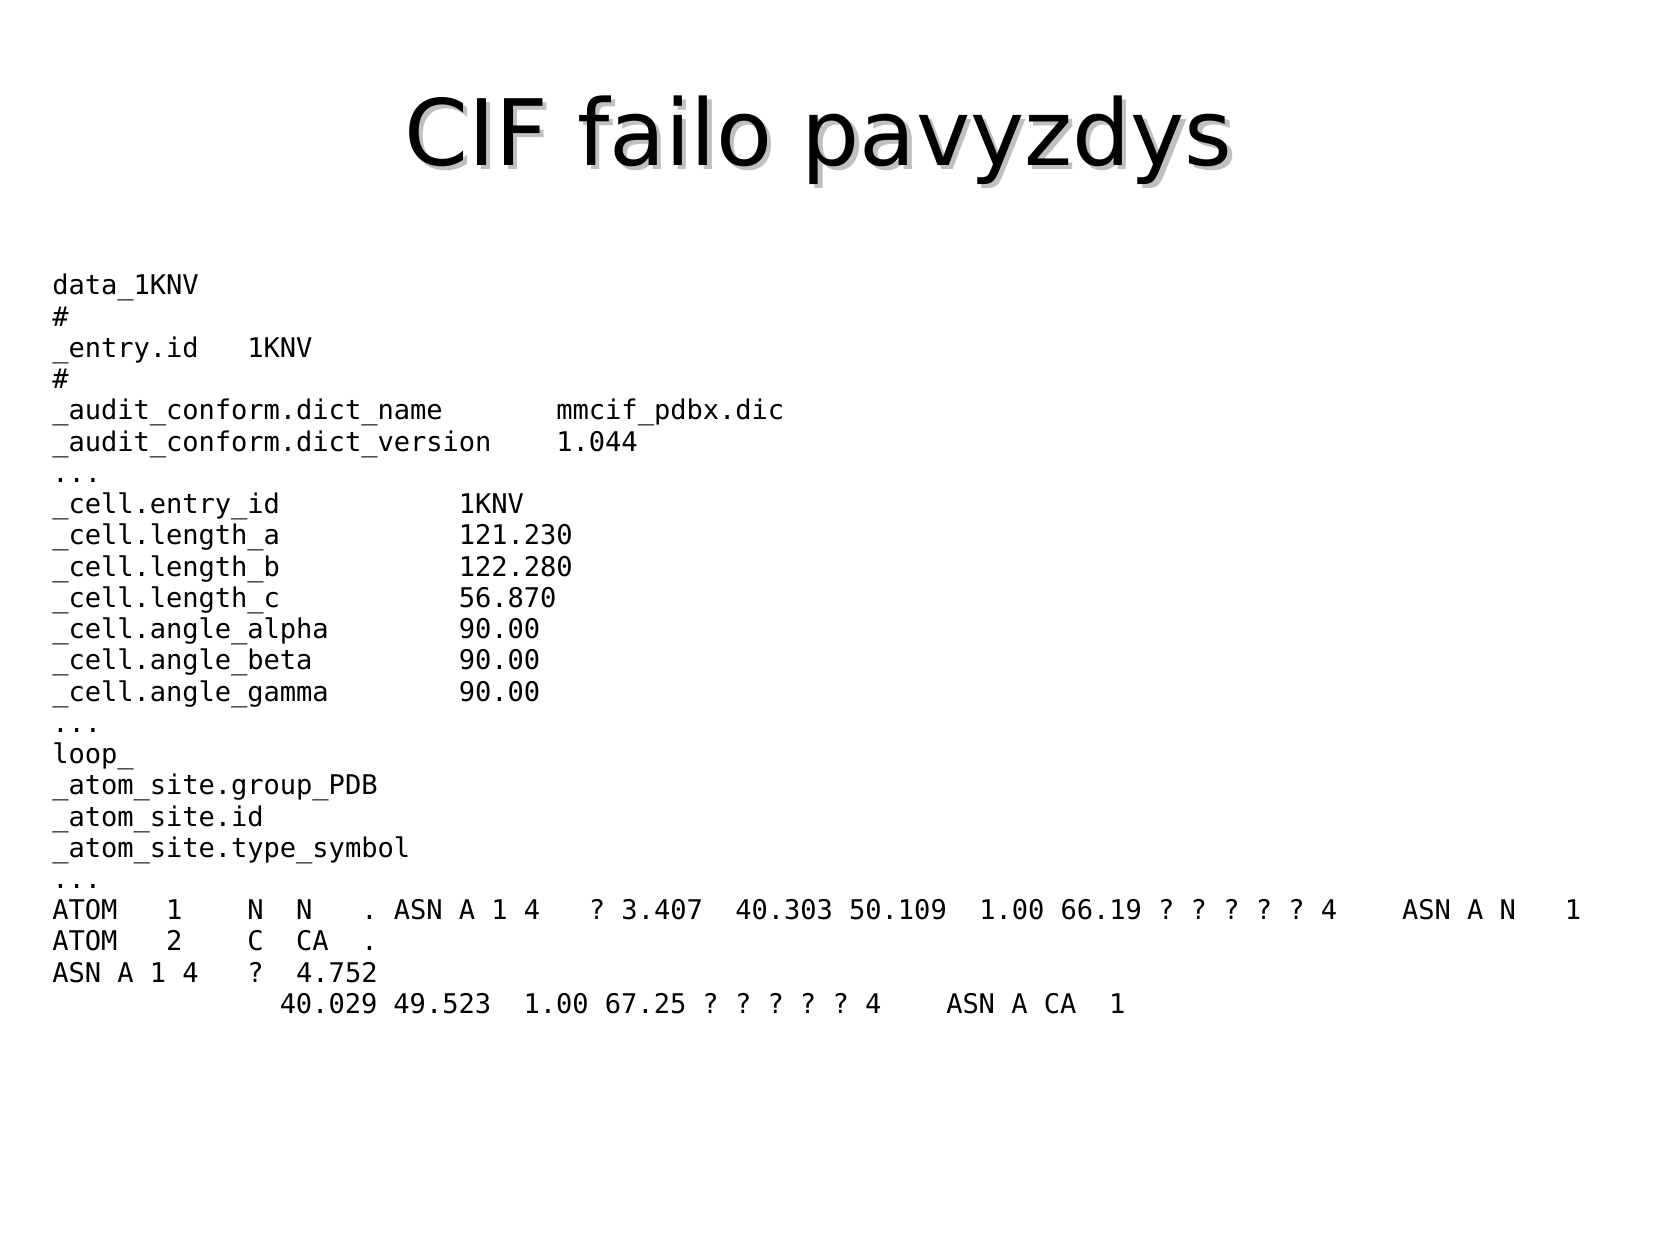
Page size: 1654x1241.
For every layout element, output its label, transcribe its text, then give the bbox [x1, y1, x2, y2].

title CIF failo pavyzdys [75, 37, 1564, 230]
text_box data_1KNV # _entry.id 1KNV # _audit_conform.dict_name mmcif_pdbx.dic _audit_conform.dict_version 1.044 ... _cell.entry_id 1KNV _cell.length_a 121.230 _cell.length_b 122.280 _cell.length_c 56.870 _cell.angle_alpha 90.00 _cell.angle_beta 90.00 _cell.angle_gamma 90.00 ... loop_ _atom_site.group_PDB _atom_site.id _atom_site.type_symbol ... ATOM 1 N N . ASN A 1 4 ? 3.407 40.303 50.109 1.00 66.19 ? ? ? ? ? 4 ASN A N 1 ATOM 2 C CA . ASN A 1 4 ? 4.752 40.029 49.523 1.00 67.25 ? ? ? ? ? 4 ASN A CA 1 [37, 262, 1613, 1059]
